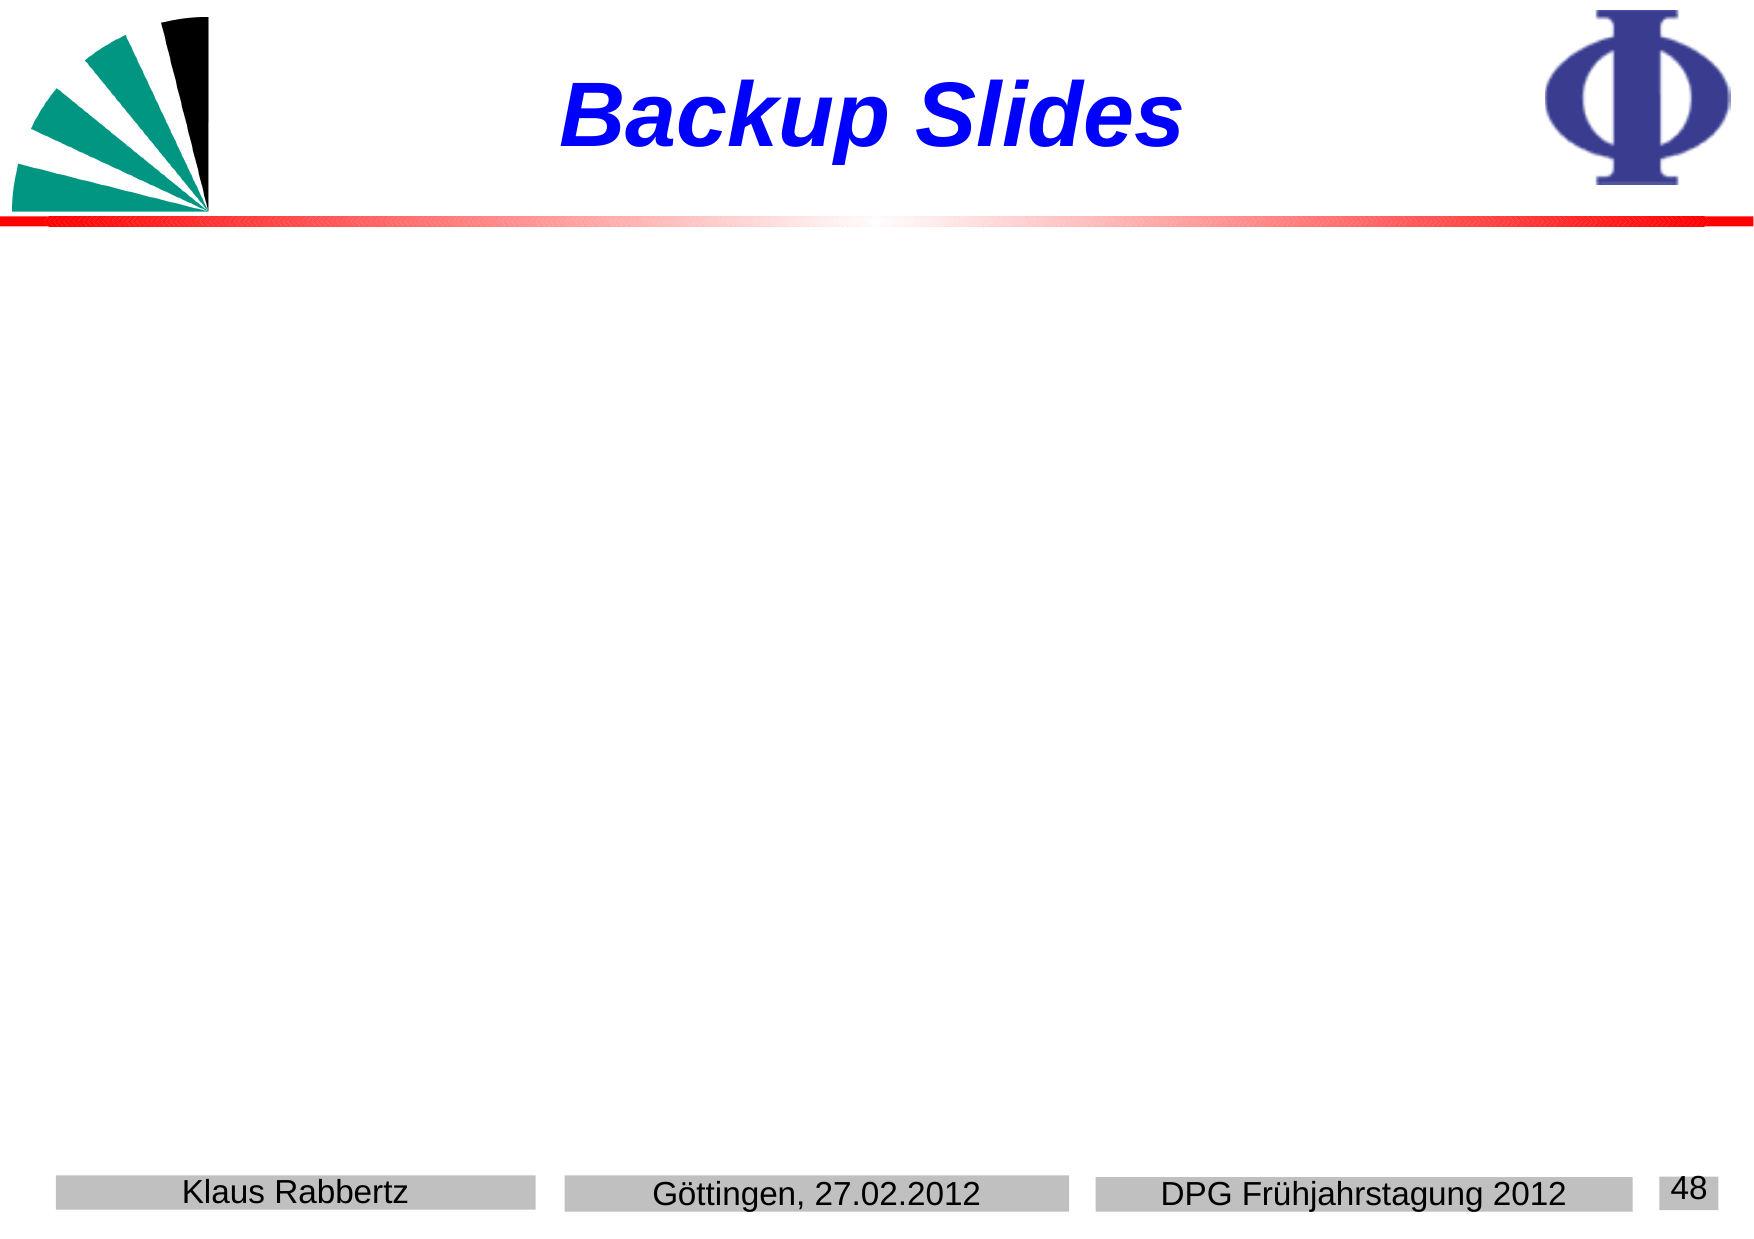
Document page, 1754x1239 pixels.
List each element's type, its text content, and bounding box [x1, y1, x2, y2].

title Backup Slides [220, 16, 1525, 213]
picture [1545, 10, 1731, 185]
picture [12, 17, 209, 214]
